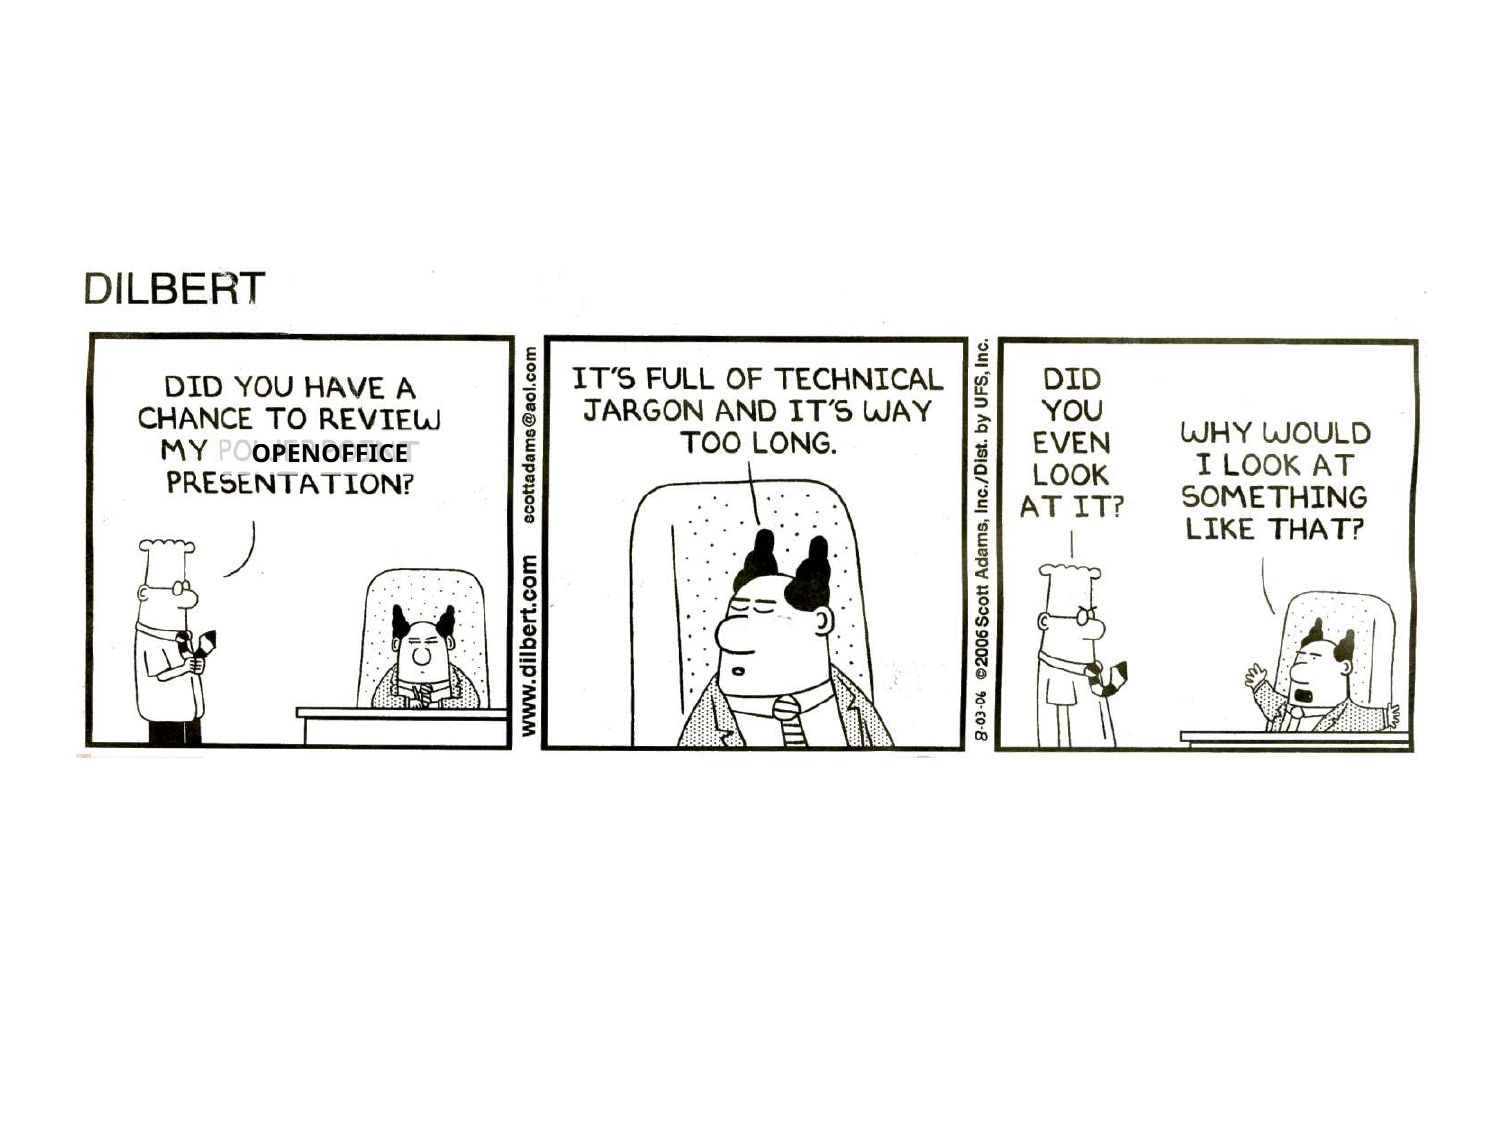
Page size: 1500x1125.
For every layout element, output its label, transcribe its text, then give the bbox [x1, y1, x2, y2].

title OPENOFFICE [218, 429, 442, 475]
picture [76, 267, 1427, 758]
